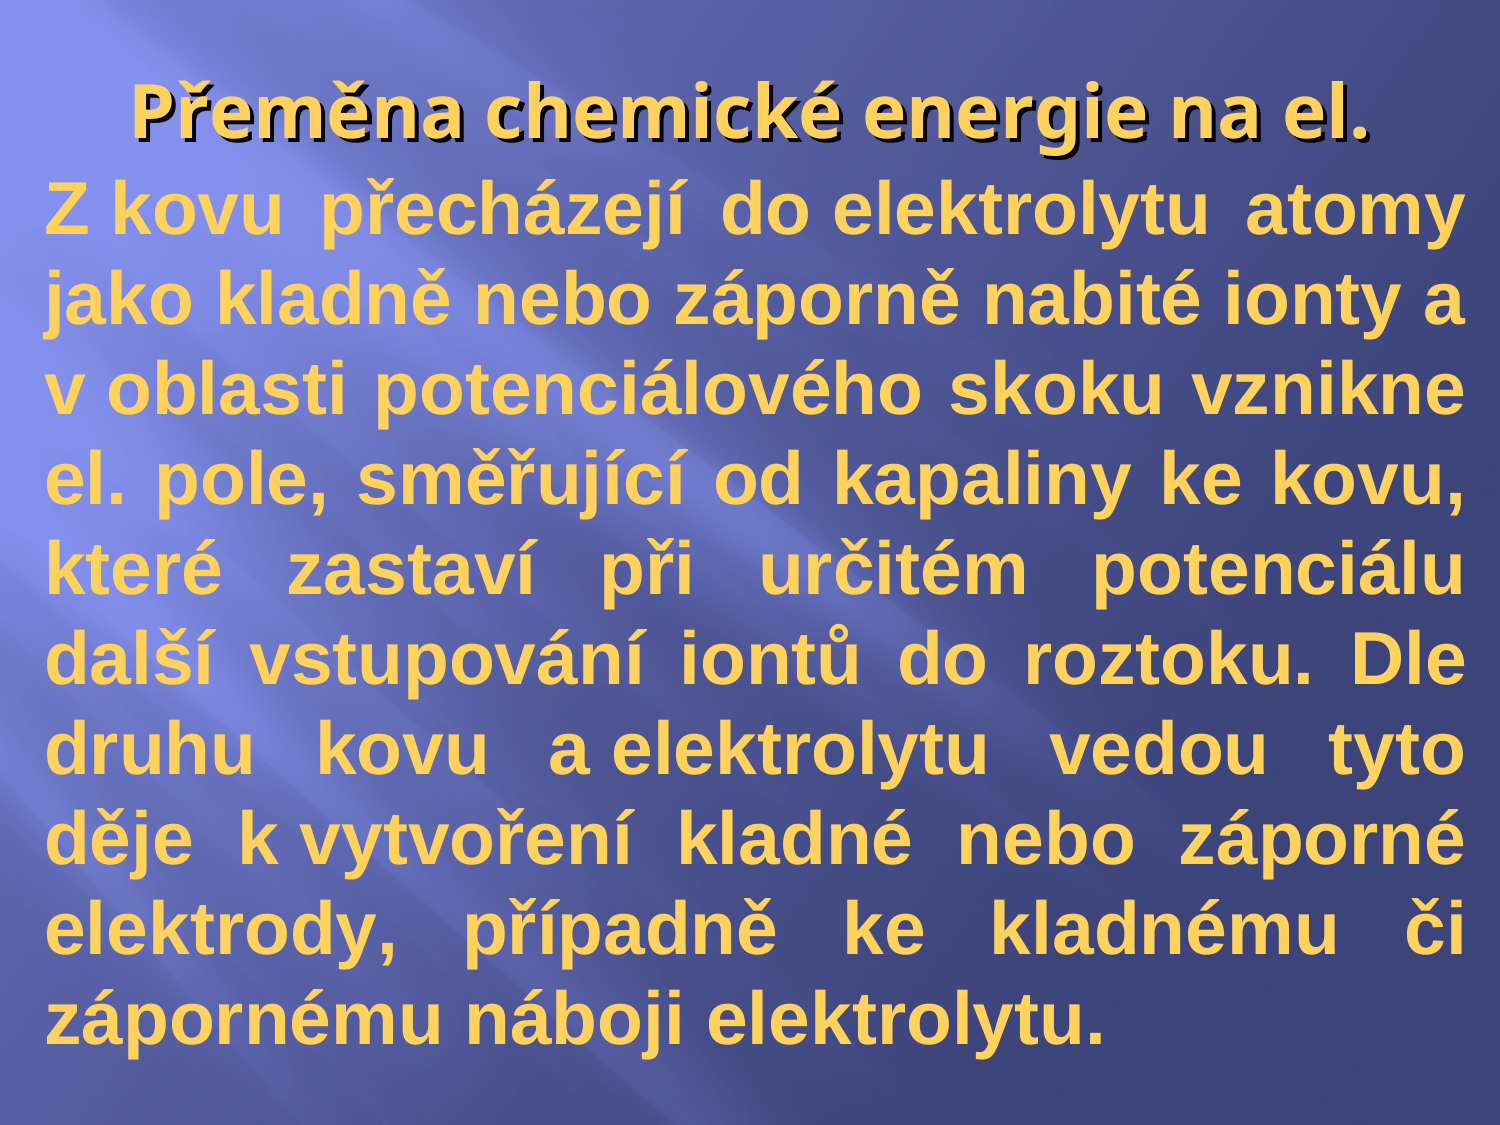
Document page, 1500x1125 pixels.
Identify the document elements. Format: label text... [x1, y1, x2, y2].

text_box Z kovu přecházejí do elektrolytu atomy jako kladně nebo záporně nabité ionty a v oblasti potenciálového skoku vznikne el. pole, směřující od kapaliny ke kovu, které zastaví při určitém potenciálu další vstupování iontů do roztoku. Dle druhu kovu a elektrolytu vedou tyto děje k vytvoření kladné nebo záporné elektrody, případně ke kladnému či zápornému náboji elektrolytu. [29, 172, 1483, 1047]
title Přeměna chemické energie na el. [64, 45, 1436, 172]
picture [0, 0, 1500, 1125]
